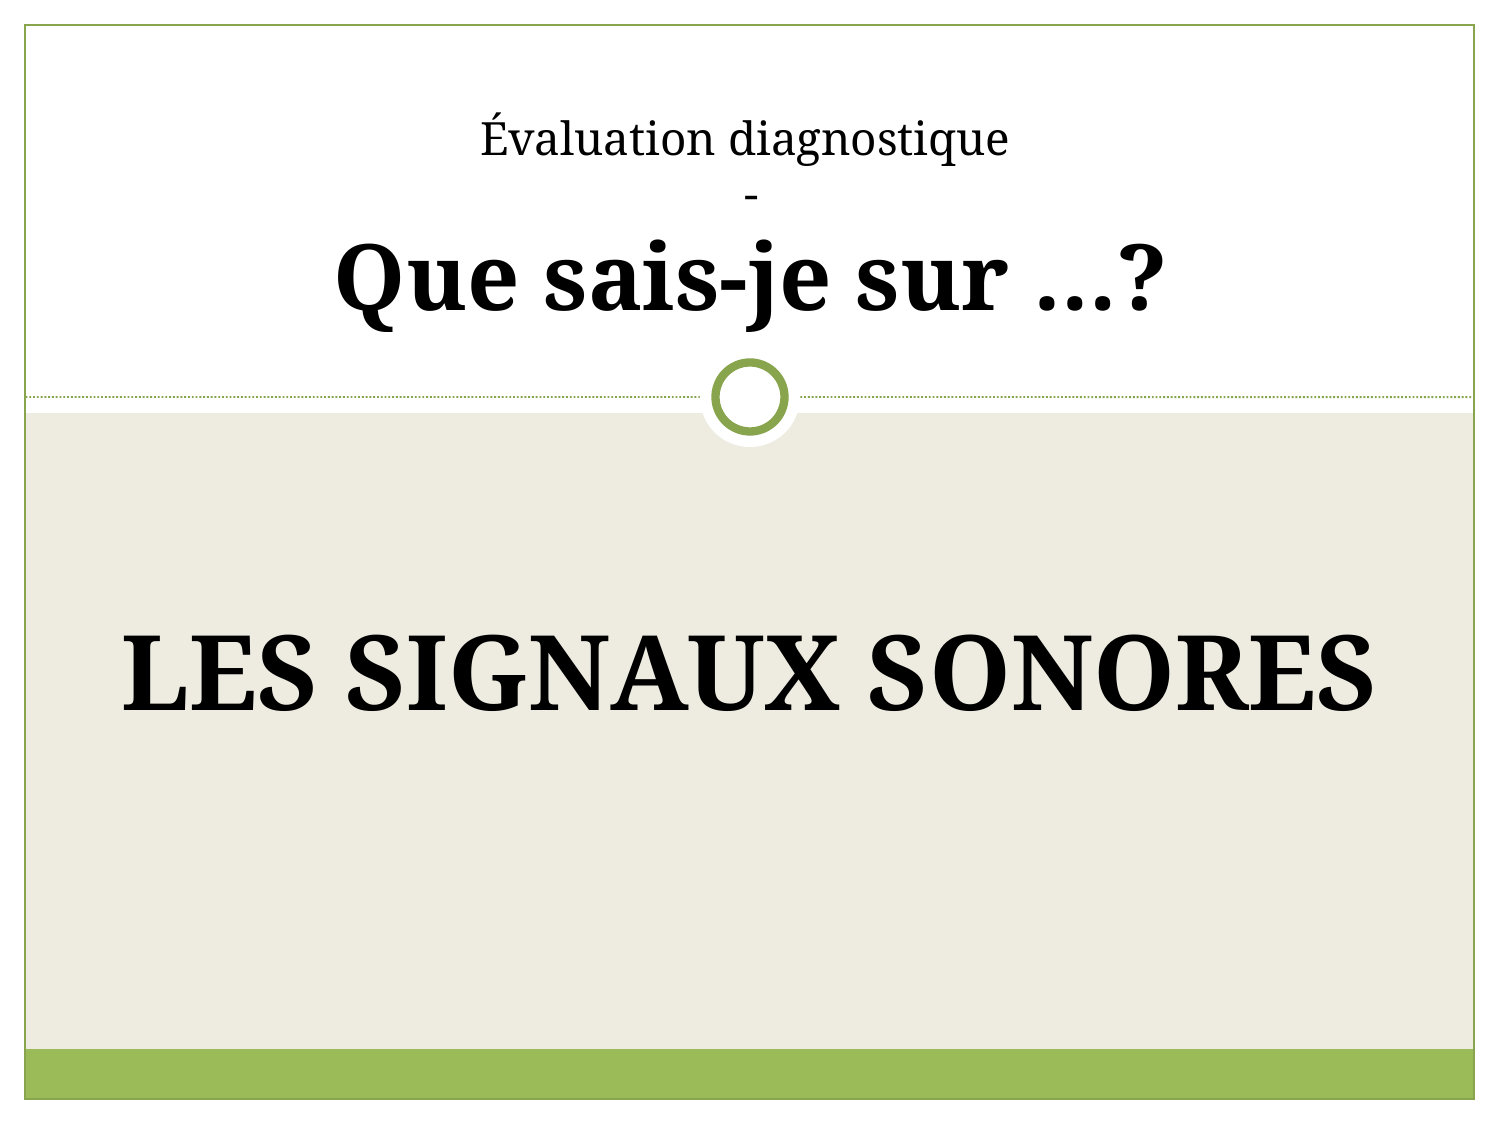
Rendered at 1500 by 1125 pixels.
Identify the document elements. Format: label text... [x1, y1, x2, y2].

text_box Les Signaux sonores [106, 598, 1394, 738]
text_box Évaluation diagnostique - Que sais-je sur …? [306, 101, 1197, 340]
